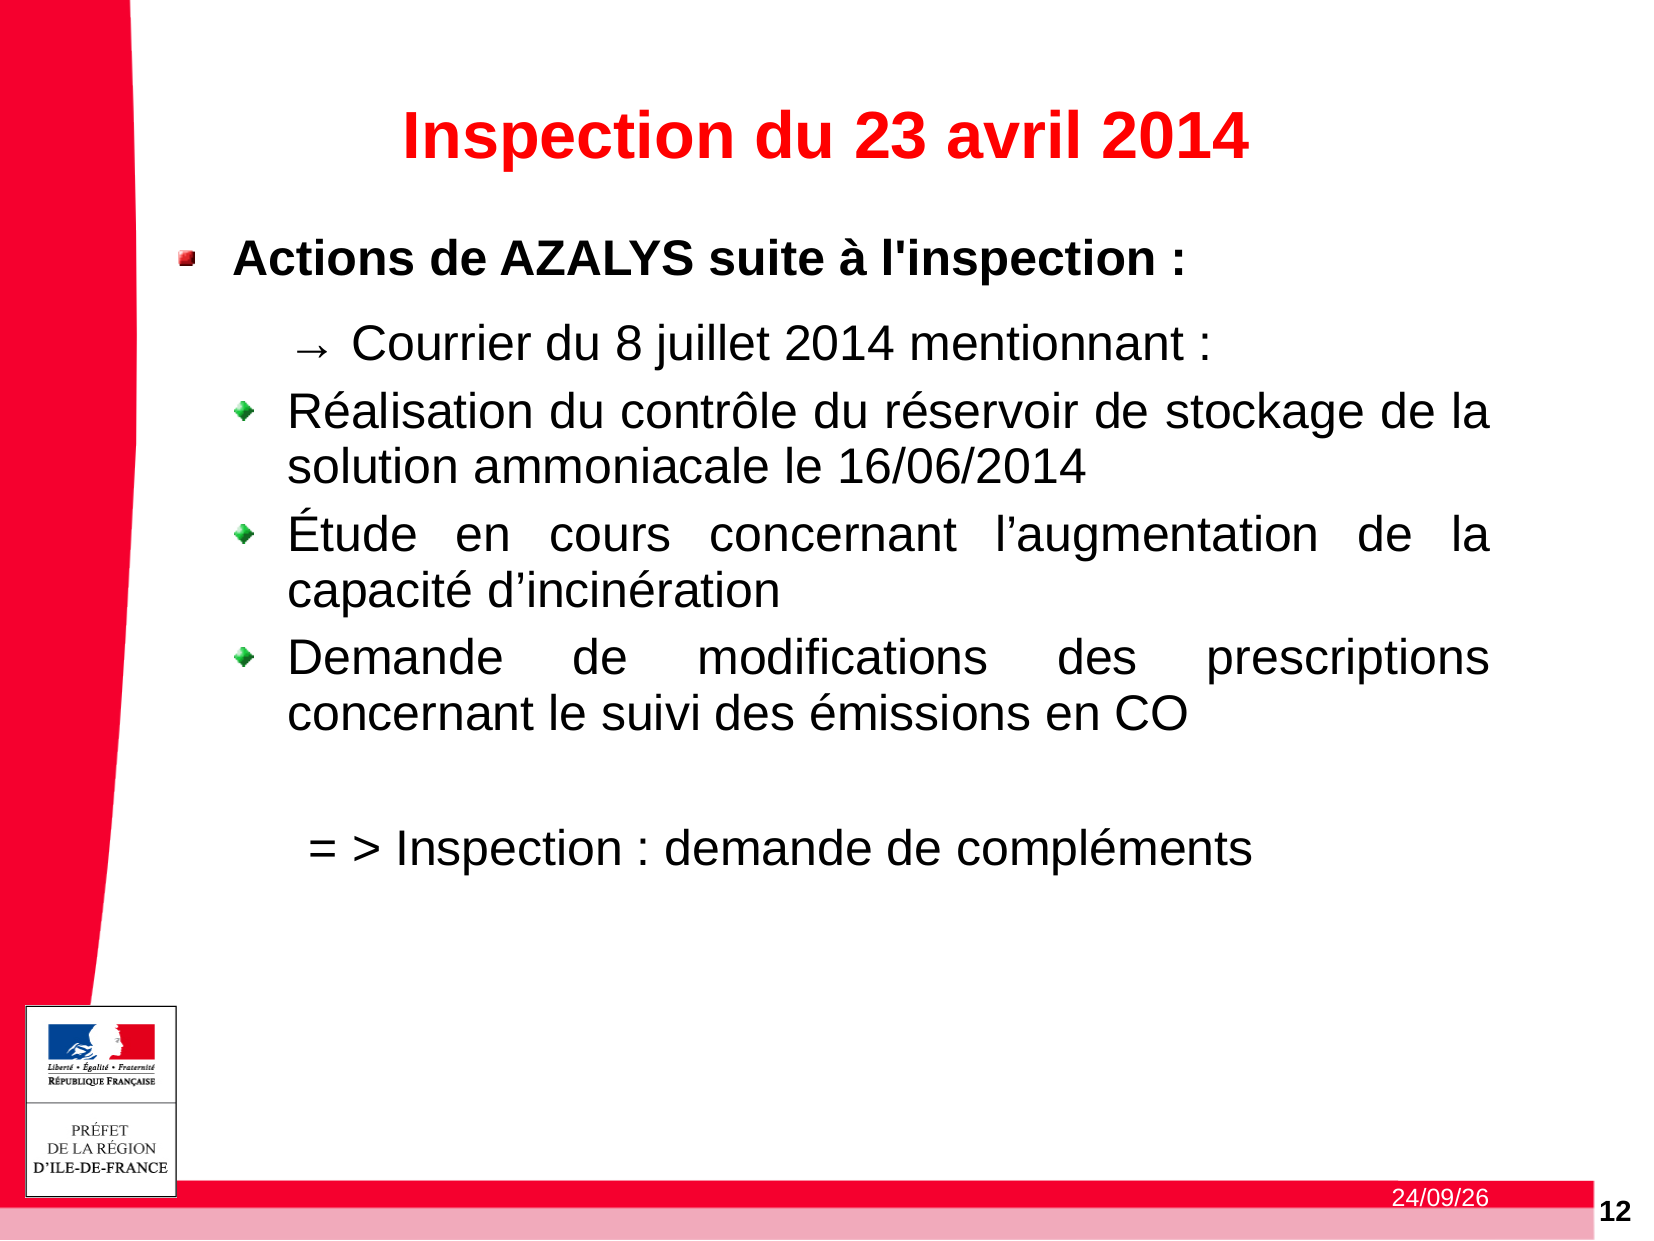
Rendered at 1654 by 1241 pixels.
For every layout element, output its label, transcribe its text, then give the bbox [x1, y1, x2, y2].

picture [0, 0, 1653, 1240]
title Inspection du 23 avril 2014 [82, 49, 1571, 223]
list Actions de AZALYS suite à l'inspection : → Courrier du 8 juillet 2014 mentionnant : Réalisation du contrôle du réservoir de stockage de la solution ammoniacale le 16/06/2014 Étude en cours concernant l’augmentation de la capacité d’incinération Demande de modifications des prescriptions concernant le suivi des émissions en CO = > Inspection : demande de compléments [161, 230, 1491, 1190]
